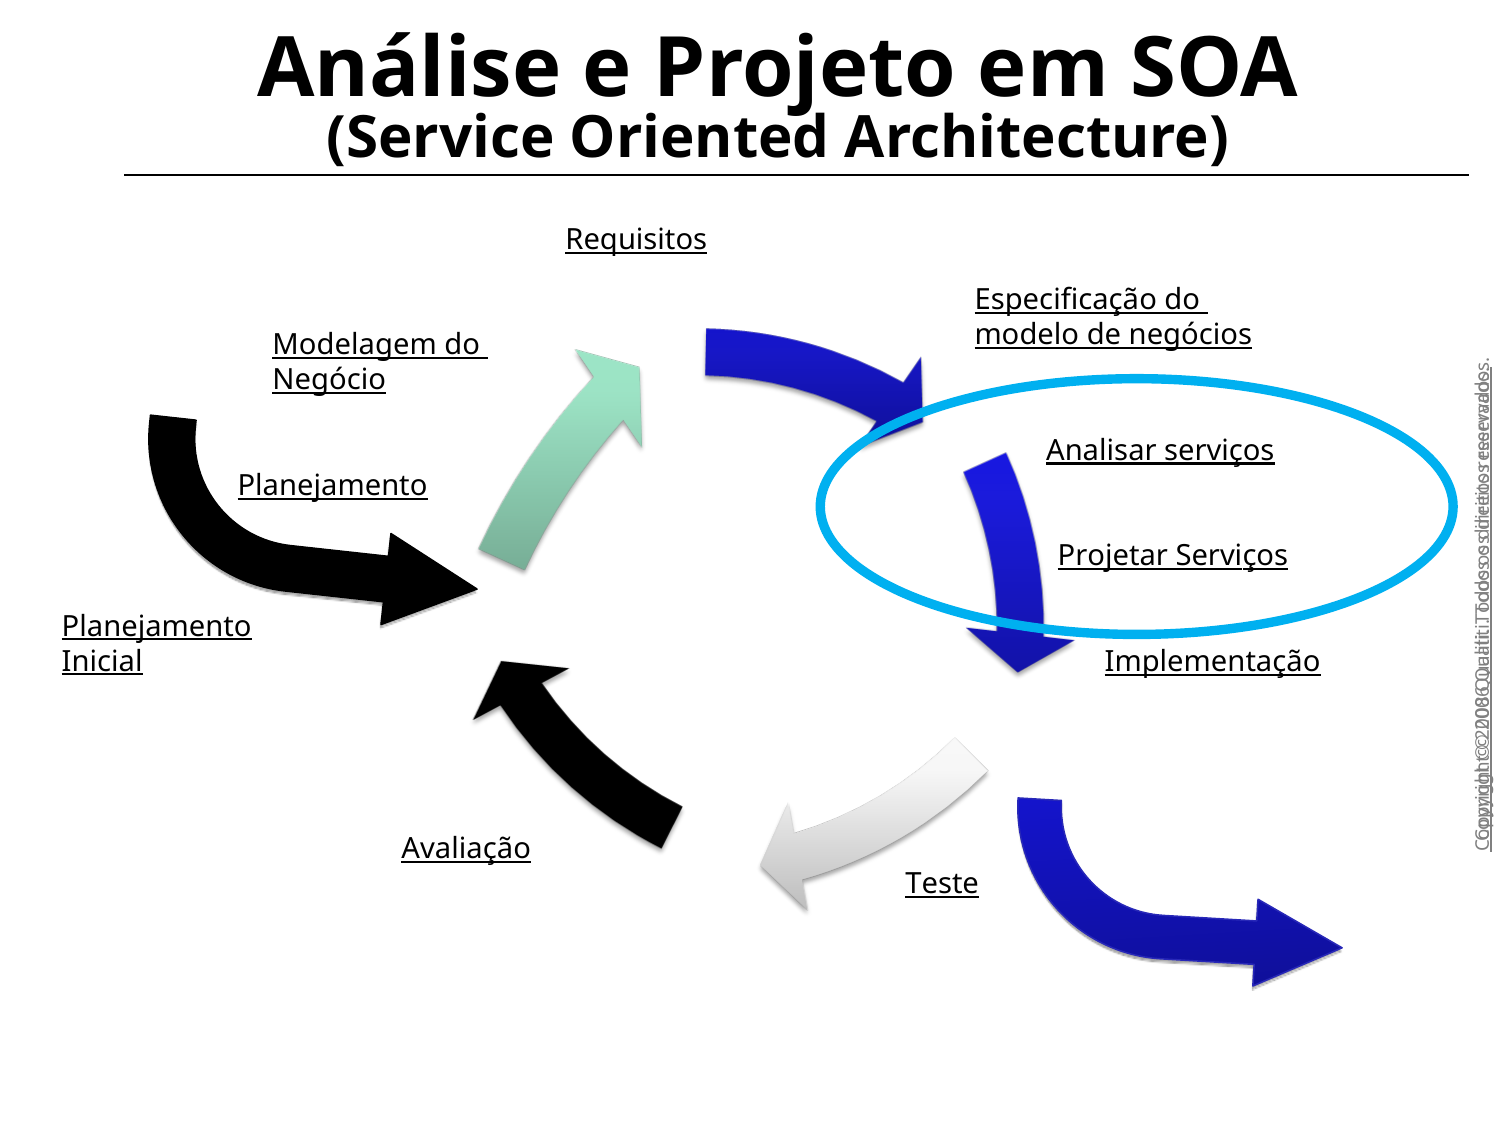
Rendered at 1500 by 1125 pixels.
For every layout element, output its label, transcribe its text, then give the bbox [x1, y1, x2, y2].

picture [826, 384, 1448, 629]
title Análise e Projeto em SOA (Service Oriented Architecture) [103, 0, 1454, 176]
text_box [1017, 797, 1343, 986]
text_box Projetar Serviços [1042, 528, 1304, 580]
text_box Modelagem do Negócio [257, 317, 503, 404]
text_box Avaliação [386, 821, 547, 873]
text_box Implementação [1089, 634, 1336, 685]
text_box Especificação do modelo de negócios [959, 272, 1268, 358]
picture [11, 215, 1454, 1125]
text_box Planejamento Inicial [46, 599, 267, 685]
text_box [148, 415, 478, 625]
text_box Teste [890, 856, 995, 908]
text_box Analisar serviços [1031, 423, 1290, 474]
text_box Requisitos [550, 212, 723, 263]
text_box Planejamento [222, 458, 443, 509]
